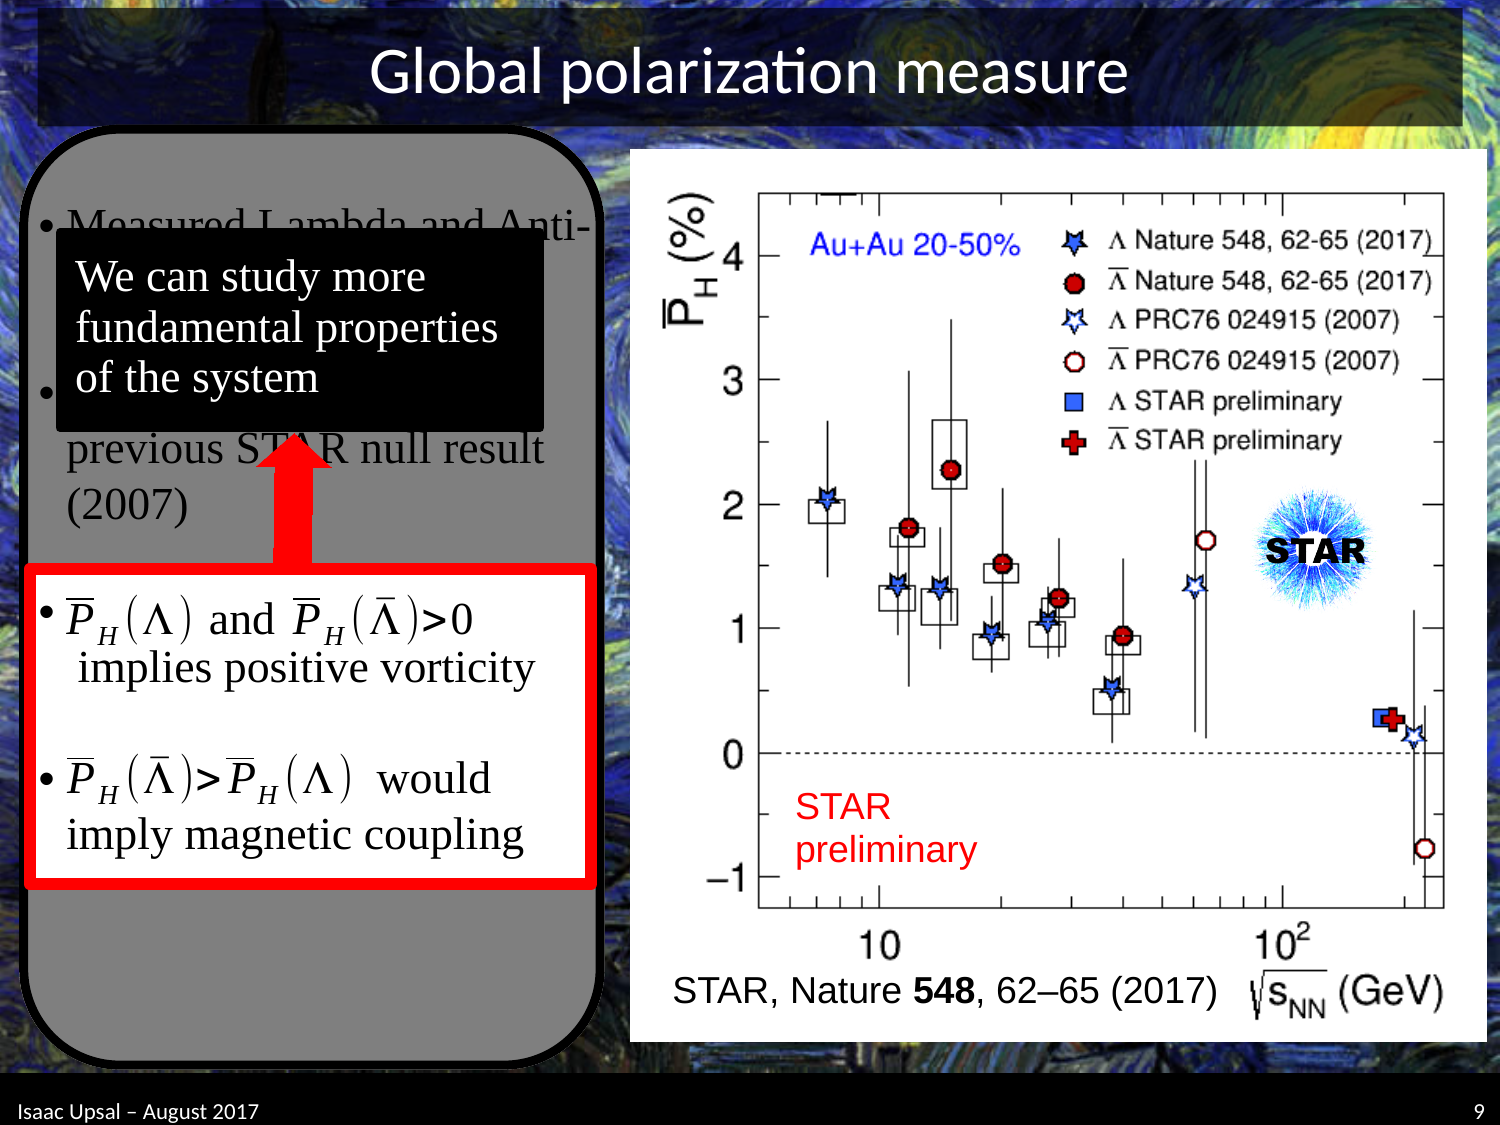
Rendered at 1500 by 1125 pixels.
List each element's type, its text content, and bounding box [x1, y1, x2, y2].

text_box STAR preliminary [795, 786, 1036, 871]
text_box STAR, Nature 548, 62–65 (2017) [672, 969, 1273, 1015]
chart [59, 751, 361, 811]
title Global polarization measure [37, 7, 1463, 127]
chart [58, 592, 481, 651]
text_box implies positive vorticity would imply magnetic coupling [38, 195, 594, 976]
text_box [23, 129, 601, 1066]
picture [0, 0, 1500, 1073]
